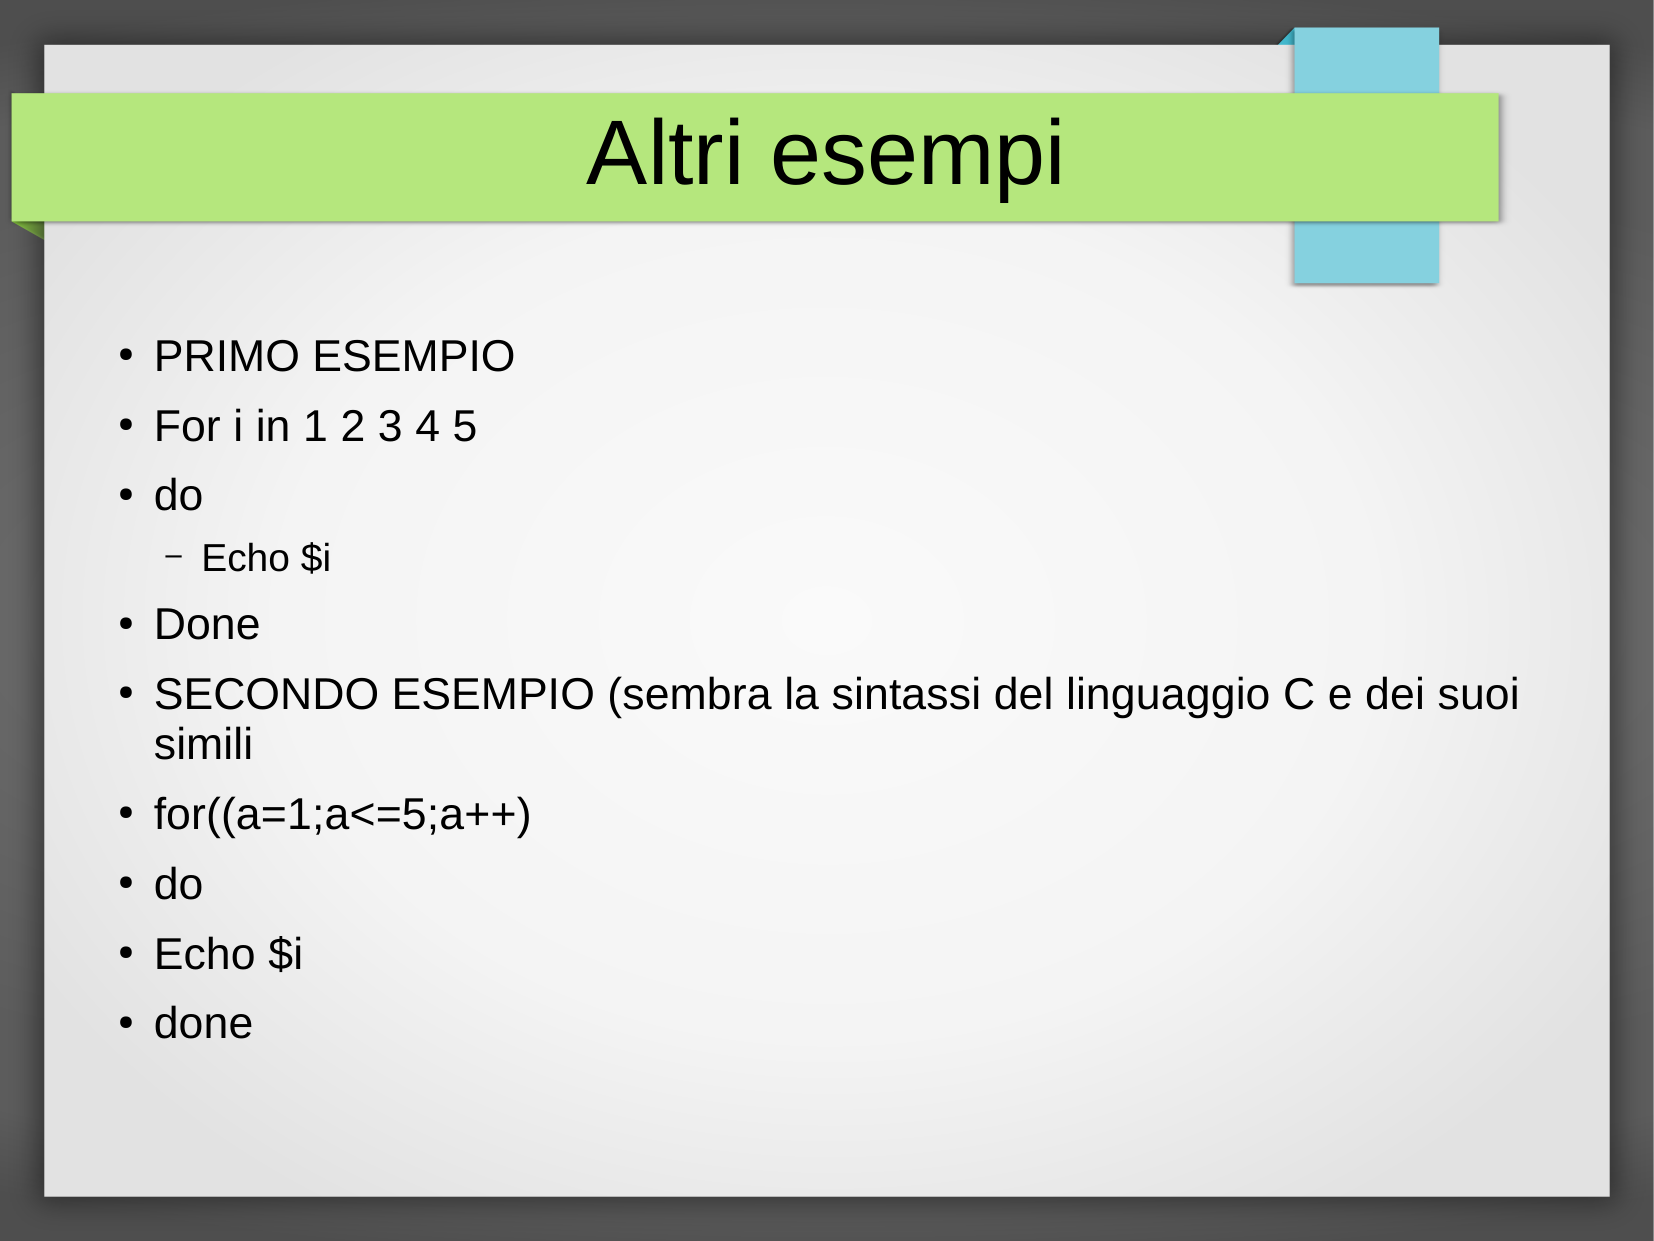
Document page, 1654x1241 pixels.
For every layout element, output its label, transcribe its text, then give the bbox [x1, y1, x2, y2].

title Altri esempi [82, 49, 1571, 257]
picture [0, 0, 1654, 1241]
list PRIMO ESEMPIO For i in 1 2 3 4 5 do Echo $i Done SECONDO ESEMPIO (sembra la sintassi del linguaggio C e dei suoi simili for((a=1;a<=5;a++) do Echo $i done [106, 330, 1595, 1050]
